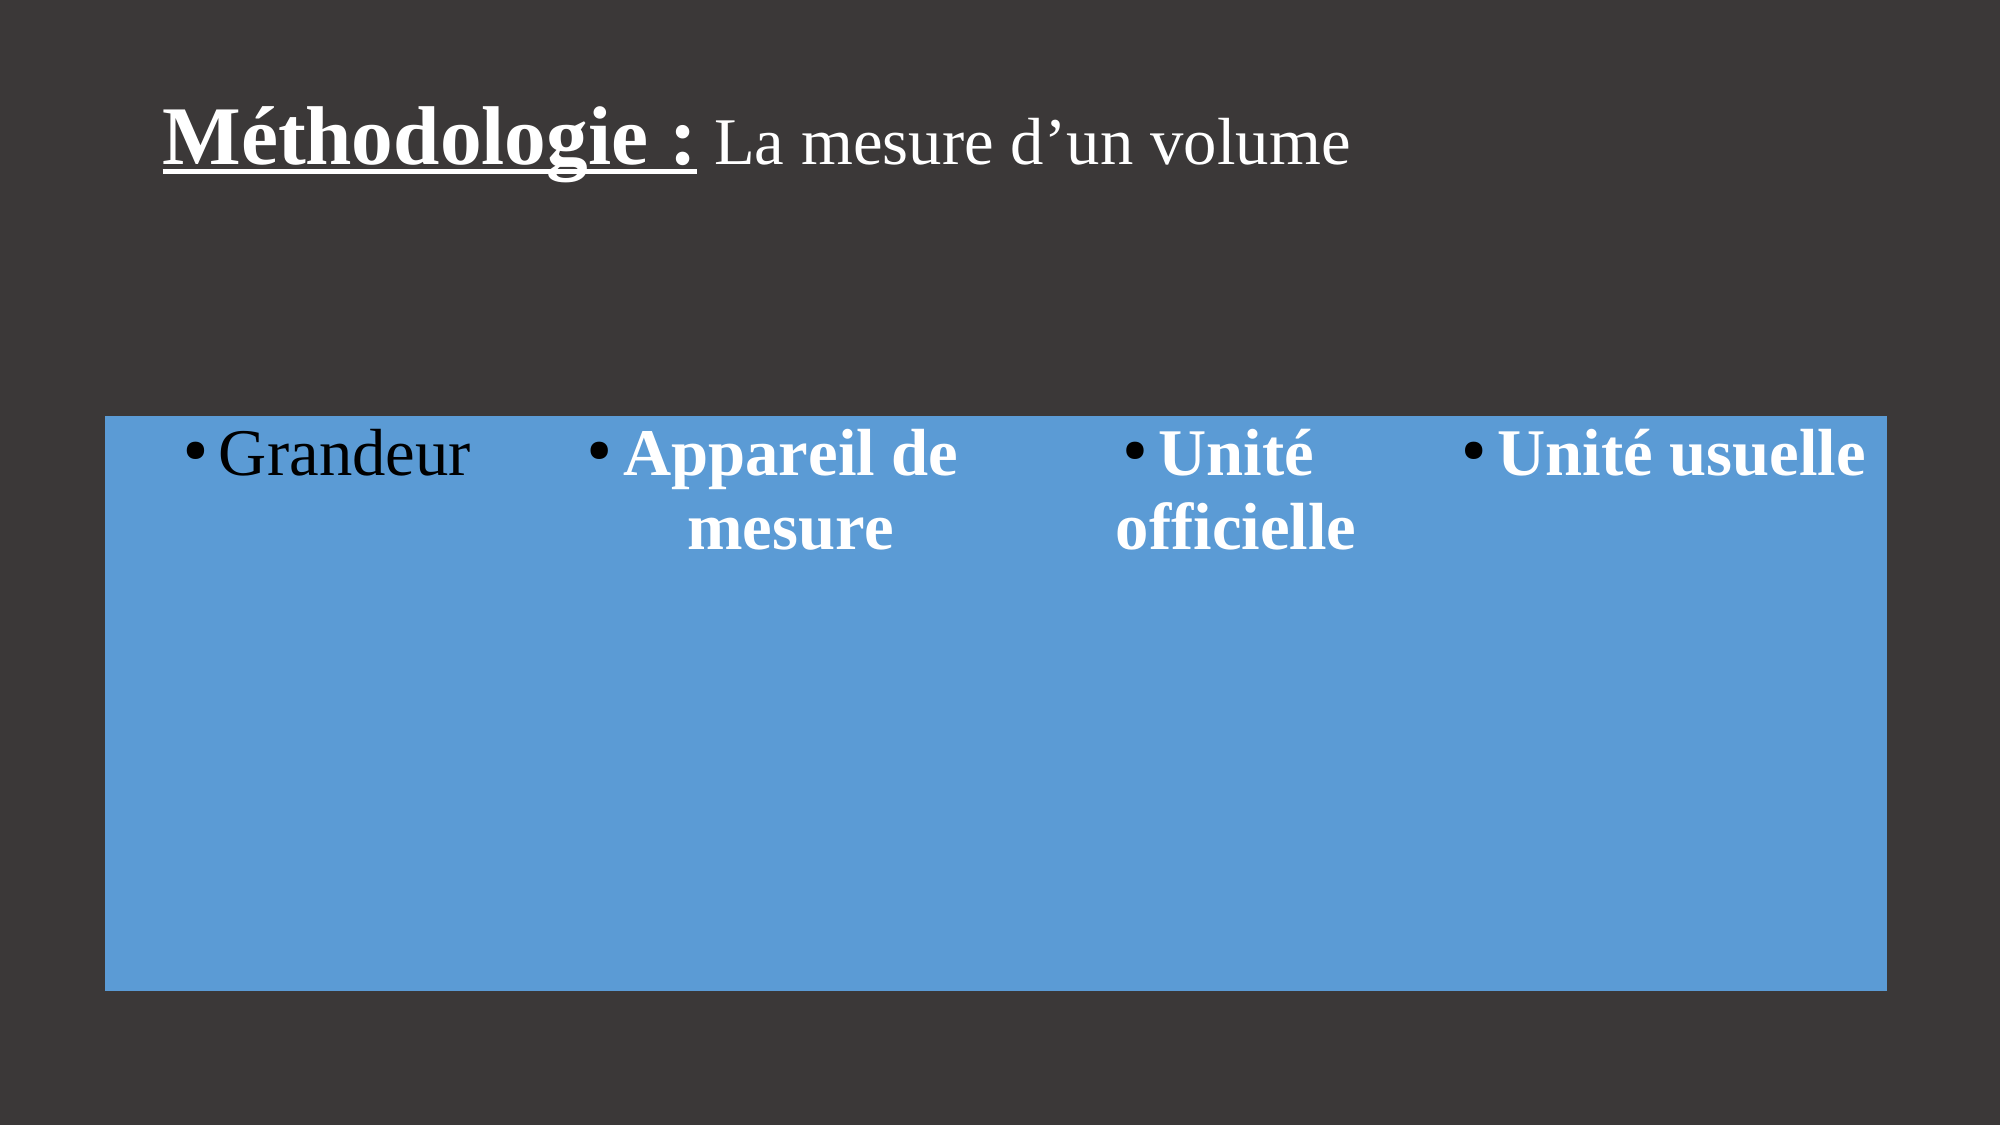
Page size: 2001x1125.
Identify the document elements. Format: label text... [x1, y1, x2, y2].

table_cell [1441, 581, 1887, 991]
table_header Grandeur [105, 416, 550, 581]
table_cell [996, 581, 1441, 991]
table_header Unité usuelle [1441, 416, 1887, 581]
table_cell [105, 581, 550, 991]
text_box Méthodologie : La mesure d’un volume [147, 73, 1904, 190]
table_header Appareil de mesure [550, 416, 996, 581]
table_header Unité officielle [996, 416, 1441, 581]
table_cell [550, 581, 996, 991]
